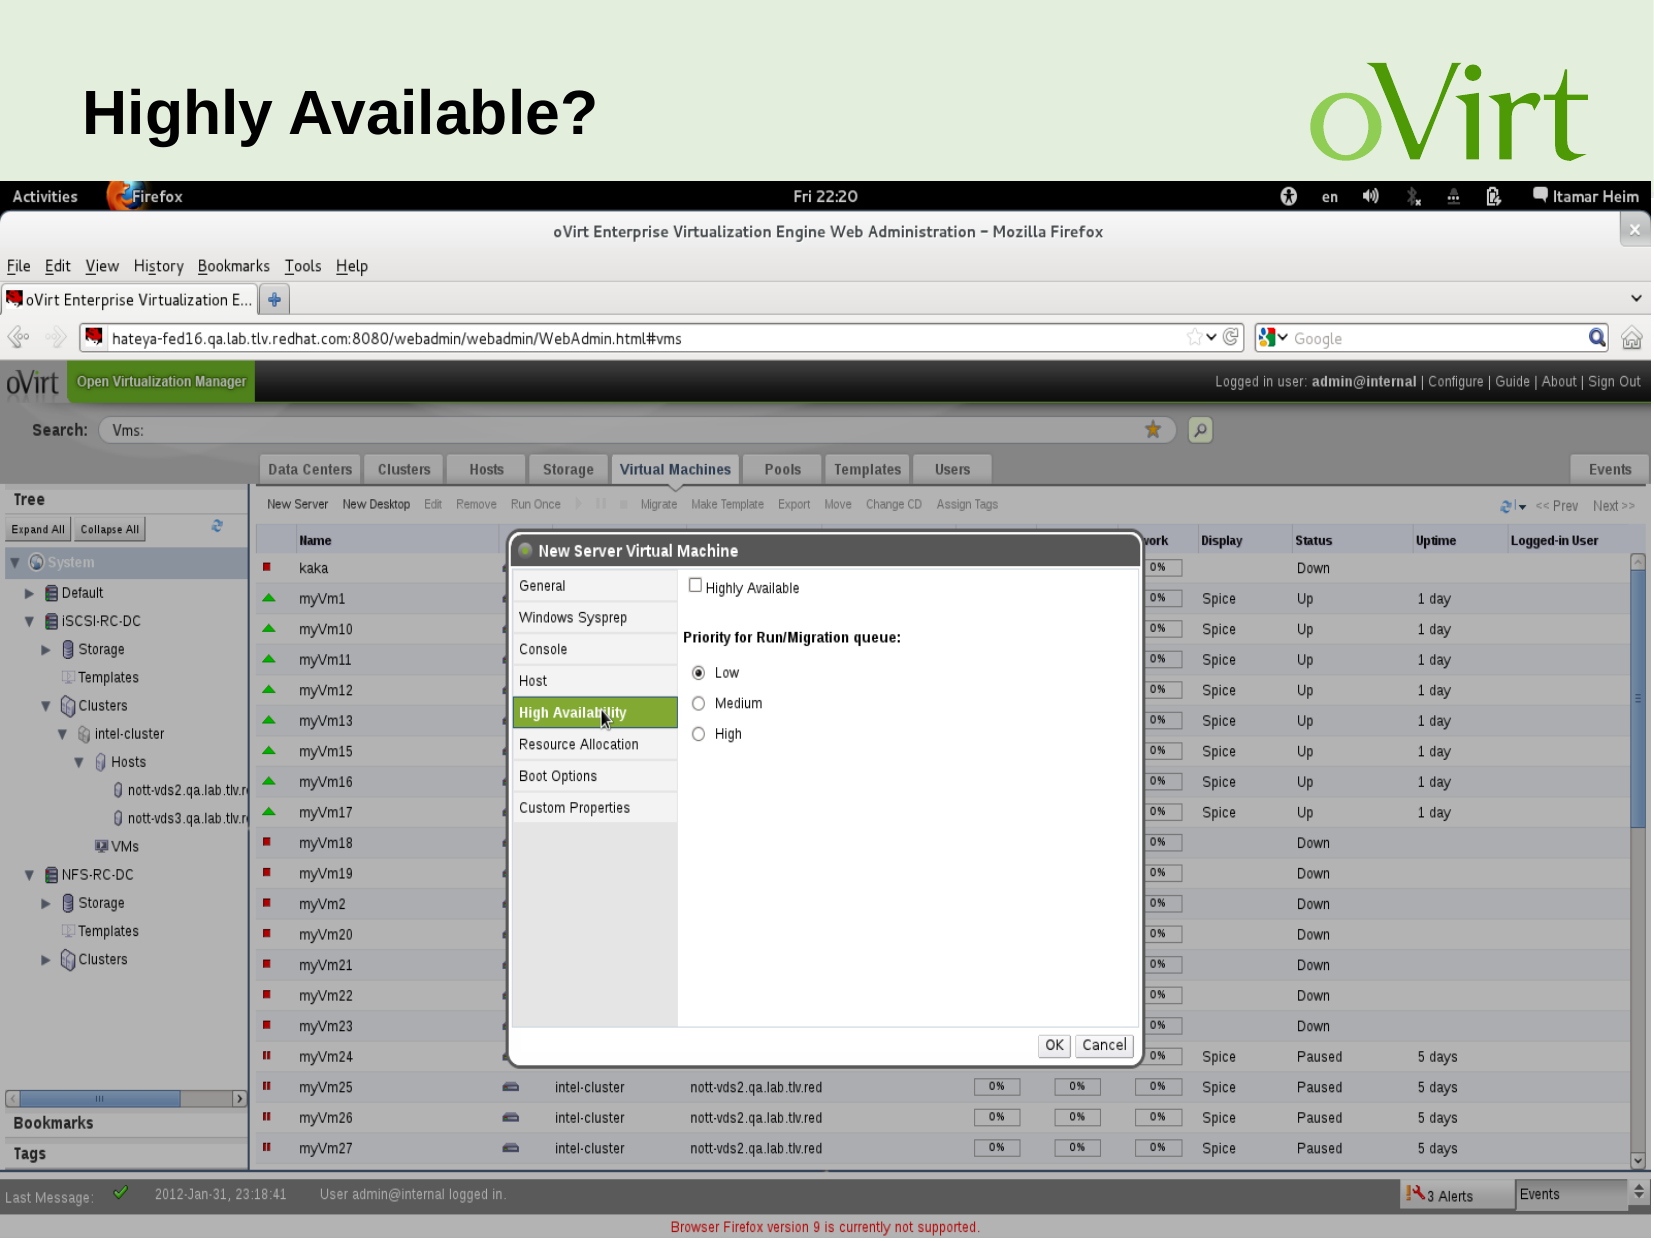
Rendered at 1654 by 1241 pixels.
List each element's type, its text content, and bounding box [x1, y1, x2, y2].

title Highly Available? [82, 37, 1571, 181]
picture [0, 181, 1651, 1238]
